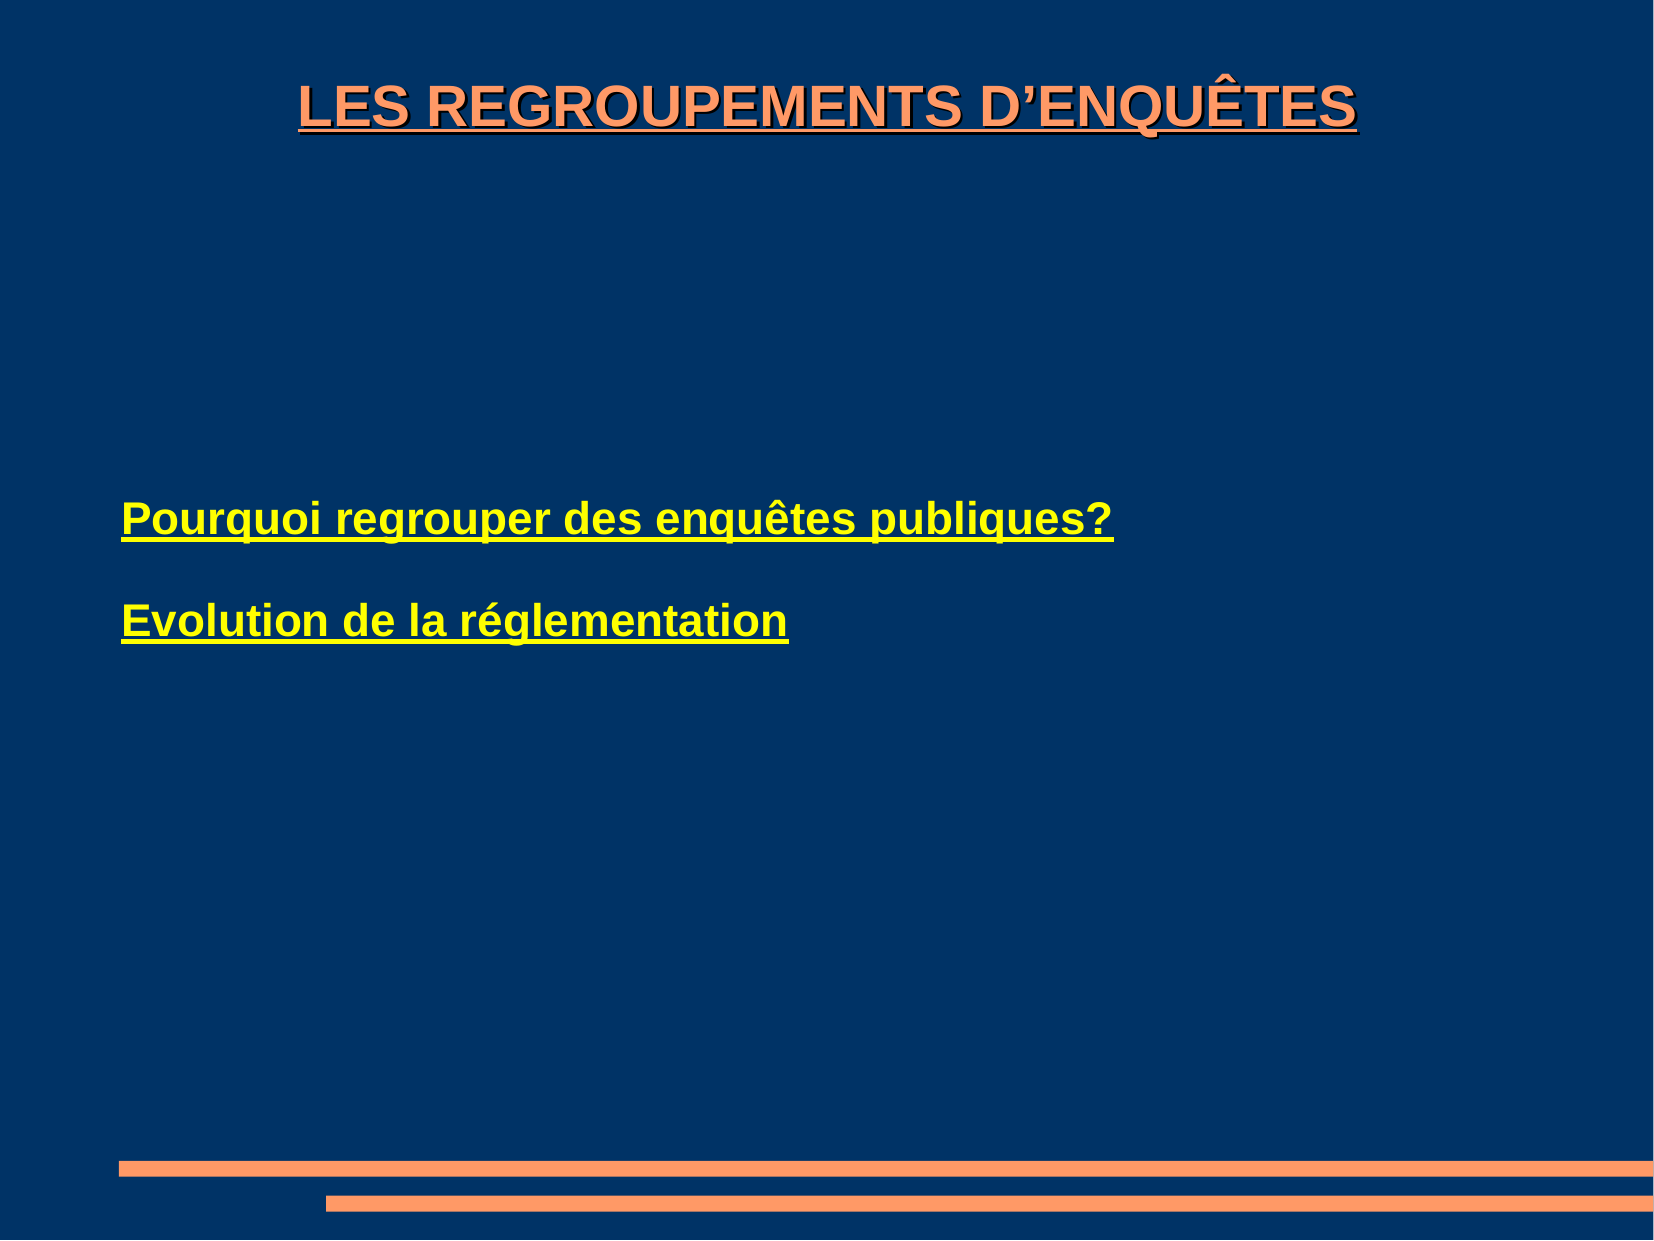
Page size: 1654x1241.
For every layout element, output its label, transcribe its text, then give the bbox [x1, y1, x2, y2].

title LES REGROUPEMENTS D’ENQUÊTES [121, 46, 1534, 166]
subtitle Pourquoi regrouper des enquêtes publiques? Evolution de la réglementation [121, 201, 1561, 1143]
